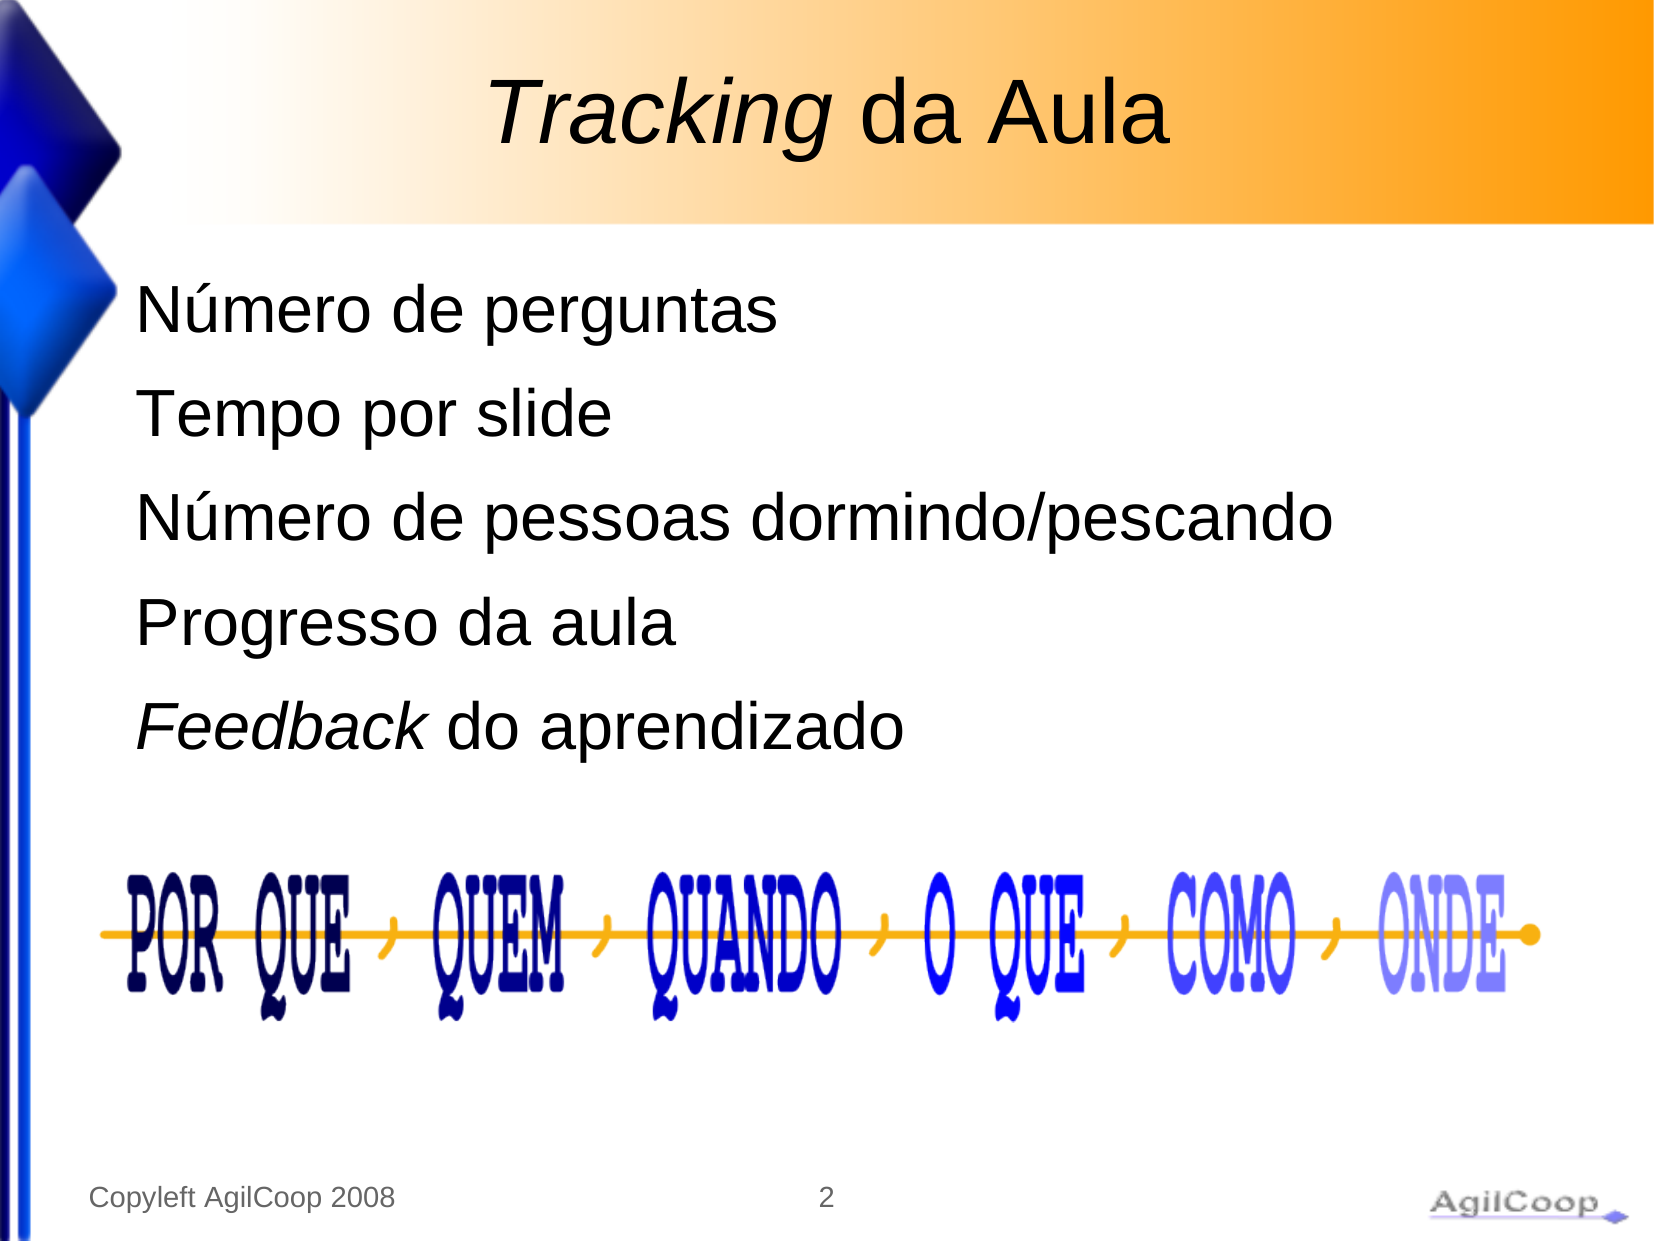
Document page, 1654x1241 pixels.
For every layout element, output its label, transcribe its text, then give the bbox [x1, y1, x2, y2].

picture [0, 0, 1654, 1241]
title Tracking da Aula [82, 8, 1571, 216]
list Número de perguntas Tempo por slide Número de pessoas dormindo/pescando Progresso da aula Feedback do aprendizado [118, 271, 1607, 1152]
